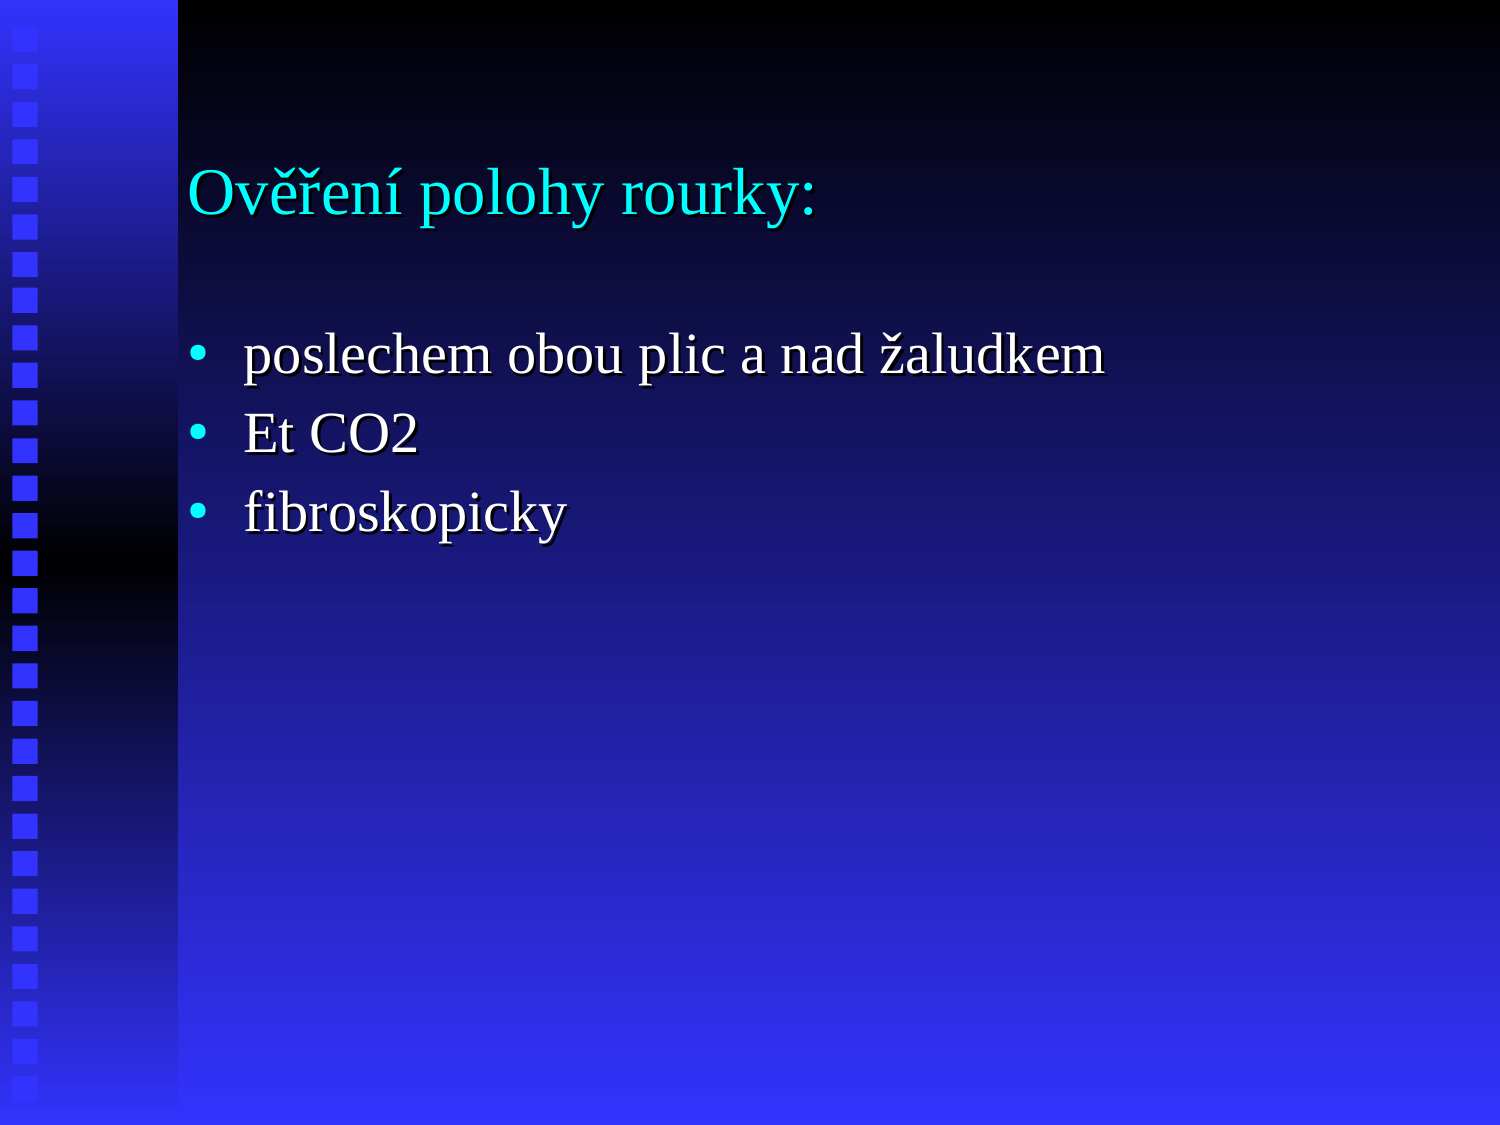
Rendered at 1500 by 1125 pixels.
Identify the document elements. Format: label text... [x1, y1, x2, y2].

list poslechem obou plic a nad žaludkem Et CO2 fibroskopicky [187, 324, 1463, 1001]
title Ověření polohy rourky: [187, 99, 1463, 288]
